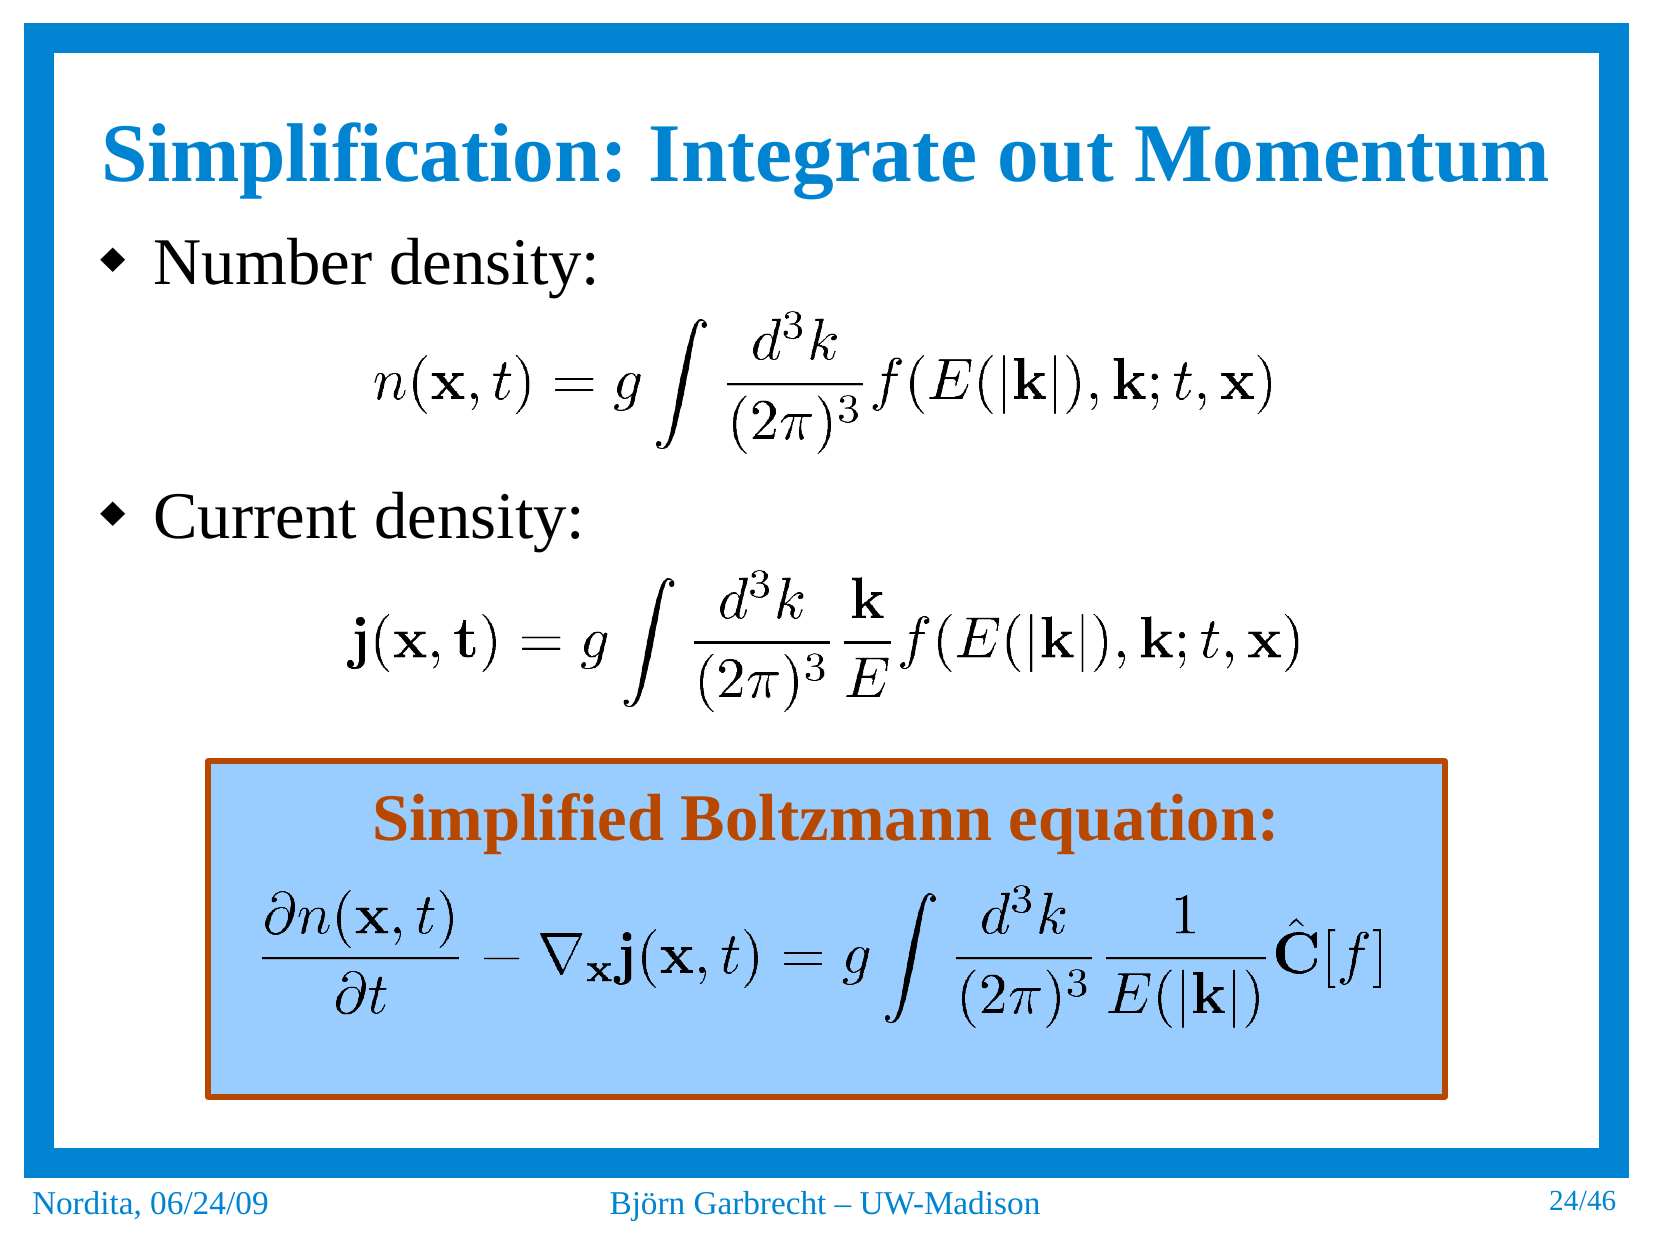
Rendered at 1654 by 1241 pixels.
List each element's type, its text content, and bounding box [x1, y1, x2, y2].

list Current density: [82, 478, 1571, 560]
picture [368, 307, 1285, 460]
picture [345, 566, 1308, 718]
list Number density: [82, 225, 1571, 306]
title Simplification: Integrate out Momentum [82, 49, 1571, 225]
text_box Simplified Boltzmann equation: [208, 761, 1445, 1097]
picture [257, 881, 1396, 1034]
